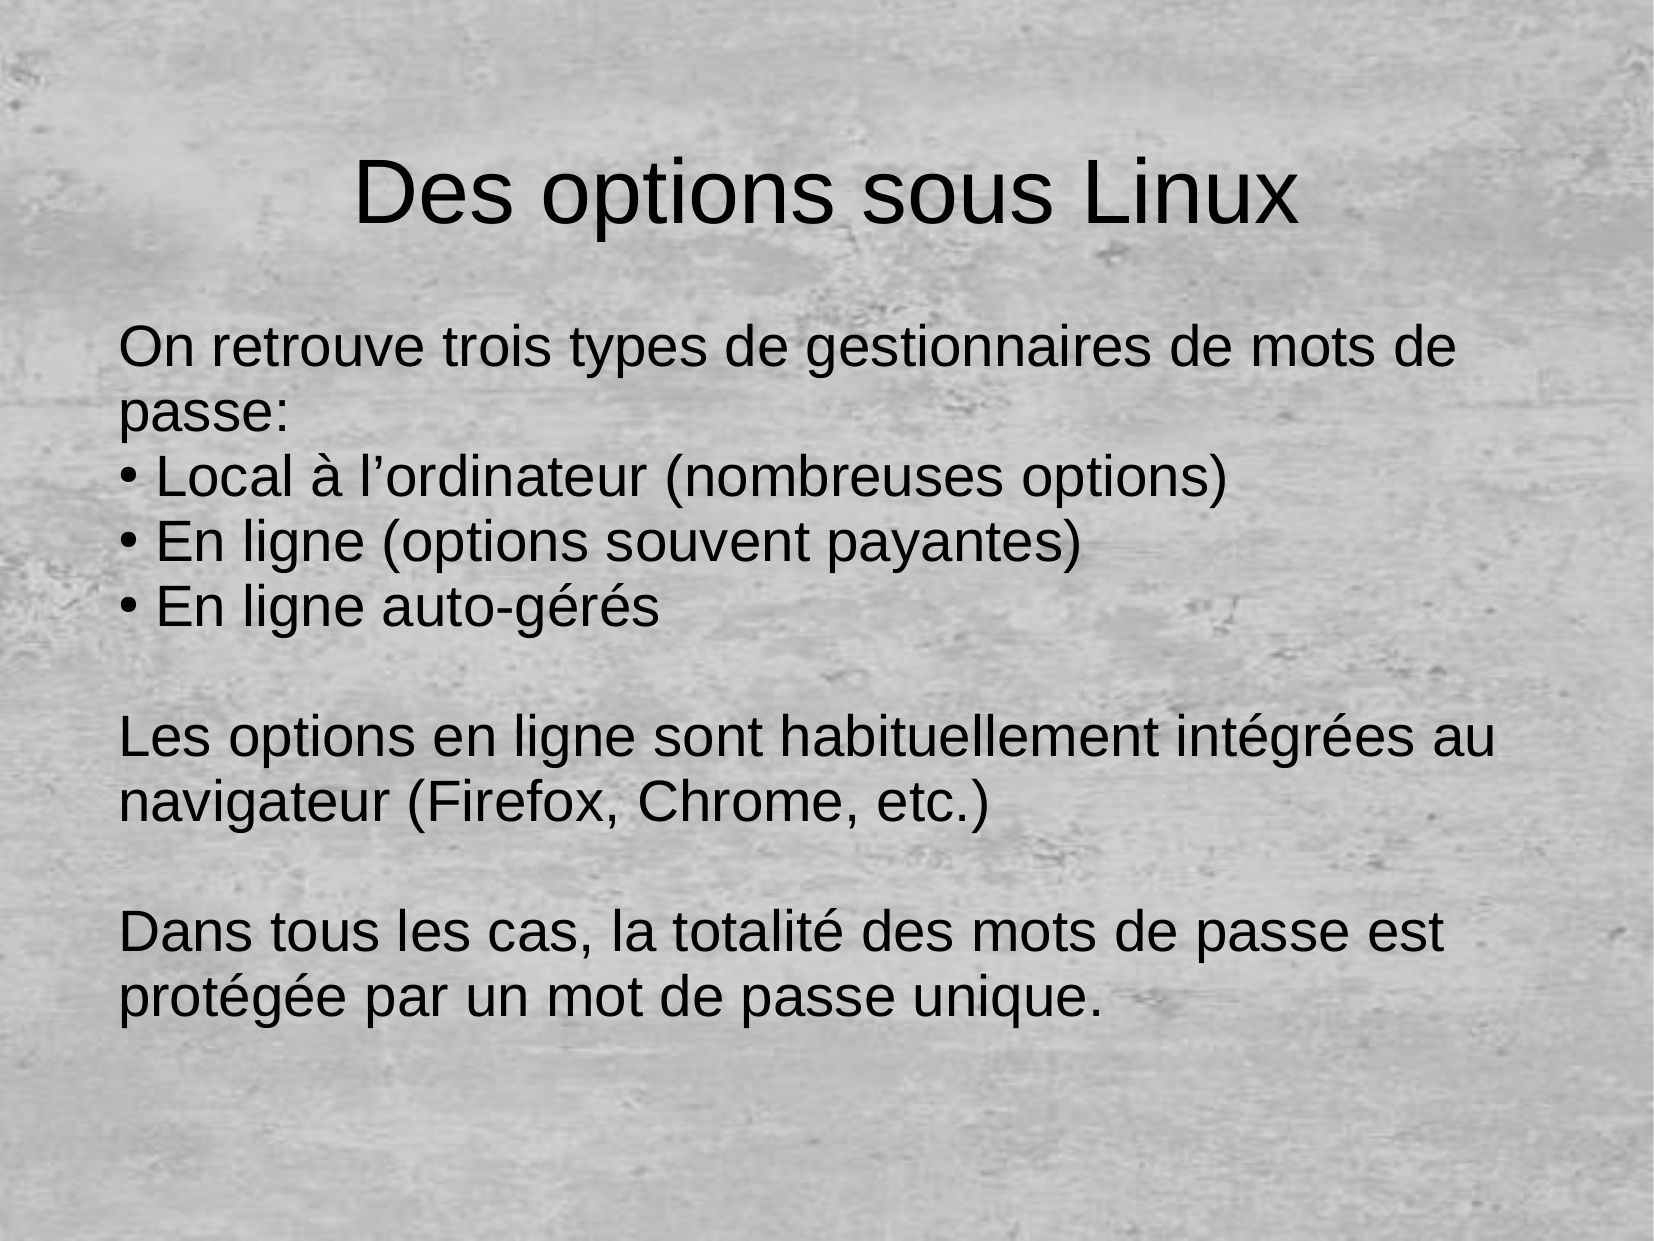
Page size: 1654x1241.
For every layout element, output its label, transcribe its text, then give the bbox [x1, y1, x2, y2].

title Des options sous Linux [82, 88, 1571, 296]
picture [0, 0, 1654, 1241]
subtitle On retrouve trois types de gestionnaires de mots de passe: Local à l’ordinateur (nombreuses options) En ligne (options souvent payantes) En ligne auto-gérés Les options en ligne sont habituellement intégrées au navigateur (Firefox, Chrome, etc.) Dans tous les cas, la totalité des mots de passe est protégée par un mot de passe unique. [118, 313, 1542, 1034]
